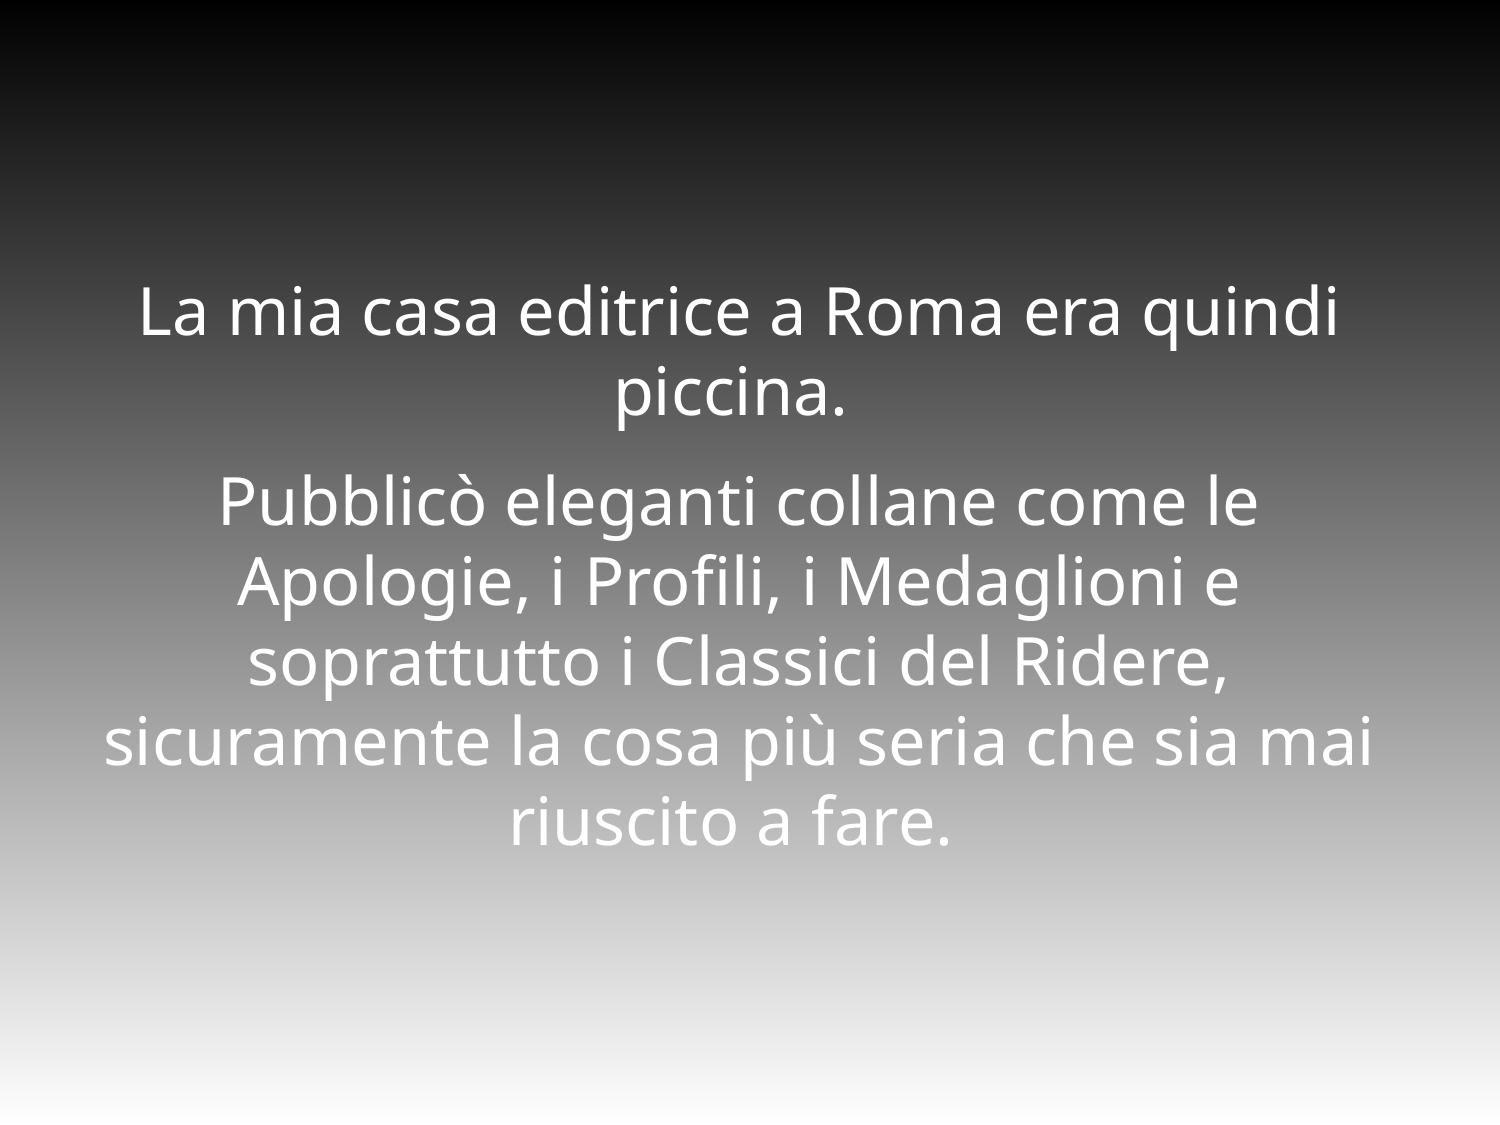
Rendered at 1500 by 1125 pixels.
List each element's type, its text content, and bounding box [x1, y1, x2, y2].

list La mia casa editrice a Roma era quindi piccina. Pubblicò eleganti collane come le Apologie, i Profili, i Medaglioni e soprattutto i Classici del Ridere, sicuramente la cosa più seria che sia mai riuscito a fare. [64, 42, 1415, 1035]
